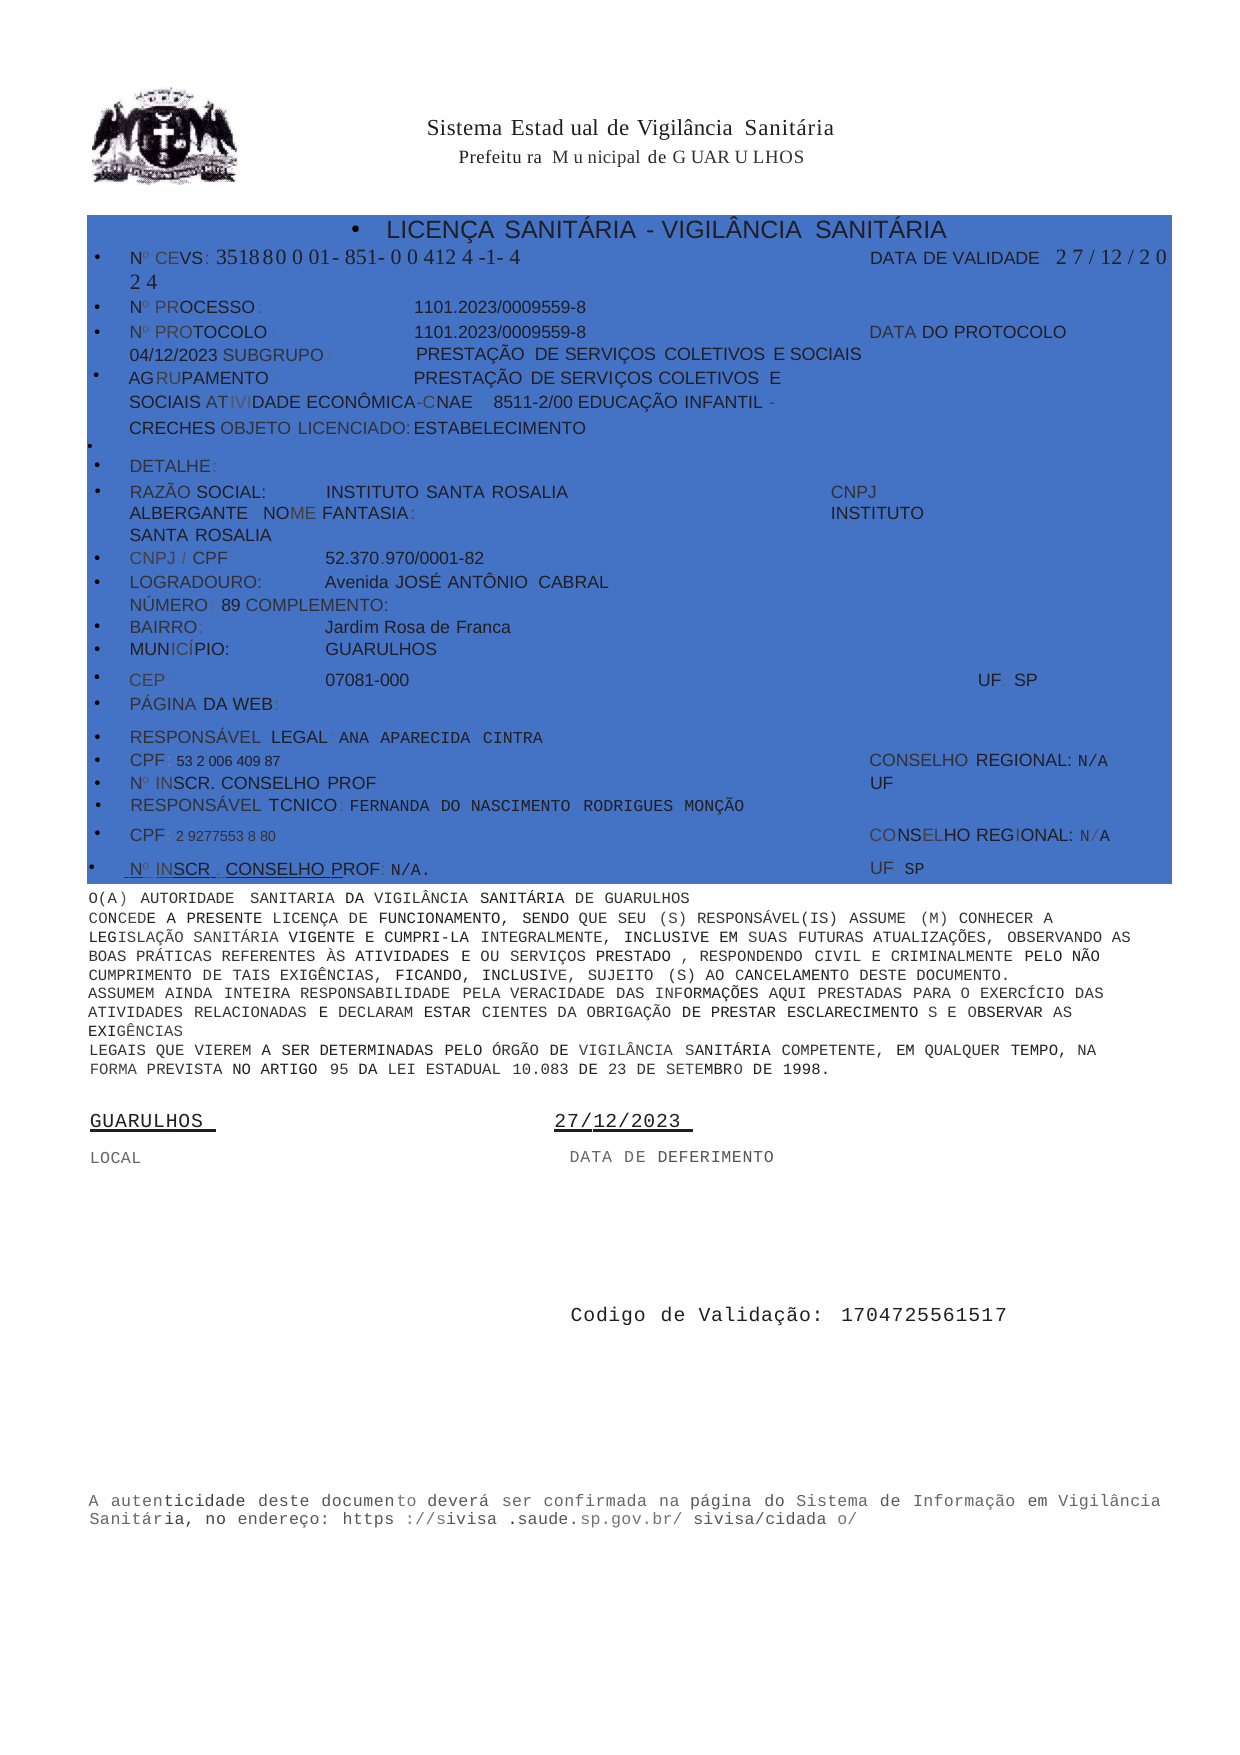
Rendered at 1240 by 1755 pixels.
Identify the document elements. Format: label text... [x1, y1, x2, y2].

table_cell RESPONSÁVEL TCNICO: FERNANDA DO NASCIMENTO RODRIGUES MONÇÃO CPF: 2 9277553 8 80 CONSELHO REGIONAL: N/A Nº INSCR . CONSELHO PROF: N/A. UF: SP [87, 795, 1172, 884]
text_box A autenticidade deste documento deverá ser confirmada na página do Sistema de Informação em Vigilância Sanitária, no endereço: https ://sivisa .saude.sp.gov.br/ sivisa/cidada o/ [86, 1492, 1173, 1532]
table_cell Nº PROCESSO: 1101.2023/0009559-8 Nº PROTOCOLO : 1101.2023/0009559-8 DATA DO PROTOCOLO : 04/12/2023 SUBGRUPO : PRESTAÇÃO DE SERVIÇOS COLETIVOS E SOCIAIS AGRUPAMENTO: PRESTAÇÃO DE SERVIÇOS COLETIVOS E SOCIAIS ATIVIDADE ECONÔMICA-CNAE: 8511-2/00 EDUCAÇÃO INFANTIL - CRECHES OBJETO LICENCIADO: ESTABELECIMENTO DETALHE: [87, 298, 1172, 480]
table_header LICENÇA SANITÁRIA - VIGILÂNCIA SANITÁRIA [87, 215, 1172, 245]
table_cell RESPONSÁVEL LEGAL: ANA APARECIDA CINTRA CPF: 53 2 006 409 87 CONSELHO REGIONAL: N/A Nº INSCR. CONSELHO PROF: UF: [87, 727, 1172, 795]
text_box Sistema Estad ual de Vigilância Sanitária Prefeitu ra M u nicipal de G UAR U LHOS [424, 112, 837, 167]
text_box O(A) AUTORIDADE SANITARIA DA VIGILÂNCIA SANITÁRIA DE GUARULHOS CONCEDE A PRESENTE LICENÇA DE FUNCIONAMENTO, SENDO QUE SEU (S) RESPONSÁVEL(IS) ASSUME (M) CONHECER A LEGISLAÇÃO SANITÁRIA VIGENTE E CUMPRI-LA INTEGRALMENTE, INCLUSIVE EM SUAS FUTURAS ATUALIZAÇÕES, OBSERVANDO AS BOAS PRÁTICAS REFERENTES ÀS ATIVIDADES E OU SERVIÇOS PRESTADO , RESPONDENDO CIVIL E CRIMINALMENTE PELO NÃO CUMPRIMENTO DE TAIS EXIGÊNCIAS, FICANDO, INCLUSIVE, SUJEITO (S) AO CANCELAMENTO DESTE DOCUMENTO. ASSUMEM AINDA INTEIRA RESPONSABILIDADE PELA VERACIDADE DAS INFORMAÇÕES AQUI PRESTADAS PARA O EXERCÍCIO DAS ATIVIDADES RELACIONADAS E DECLARAM ESTAR CIENTES DA OBRIGAÇÃO DE PRESTAR ESCLARECIMENTO S E OBSERVAR AS EXIGÊNCIAS LEGAIS QUE VIEREM A SER DETERMINADAS PELO ÓRGÃO DE VIGILÂNCIA SANITÁRIA COMPETENTE, EM QUALQUER TEMPO, NA FORMA PREVISTA NO ARTIGO 95 DA LEI ESTADUAL 10.083 DE 23 DE SETEMBRO DE 1998. [86, 888, 1158, 1059]
table_cell Nº CEVS: 351880 0 01- 851- 0 0 412 4 -1- 4 DATA DE VALIDADE : 2 7 / 12 / 2 0 2 4 [87, 245, 1172, 298]
text_box GUARULHOS 27/12/2023 LOCAL DATA DE DEFERIMENTO [87, 1107, 797, 1160]
table_cell RAZÃO SOCIAL: INSTITUTO SANTA ROSALIA CNPJ ALBERGANTE : NOME FANTASIA: INSTITUTO SANTA ROSALIA CNPJ I CPF: 52.370.970/0001-82 LOGRADOURO: Avenida JOSÉ ANTÔNIO CABRAL NÚMERO: 89 COMPLEMENTO: BAIRRO: Jardim Rosa de Franca MUNICÍPIO: GUARULHOS CEP: 07081-000 UF: SP PÁGINA DA WEB: [87, 480, 1172, 727]
text_box Codigo de Validação: 1704725561517 [568, 1301, 1016, 1326]
